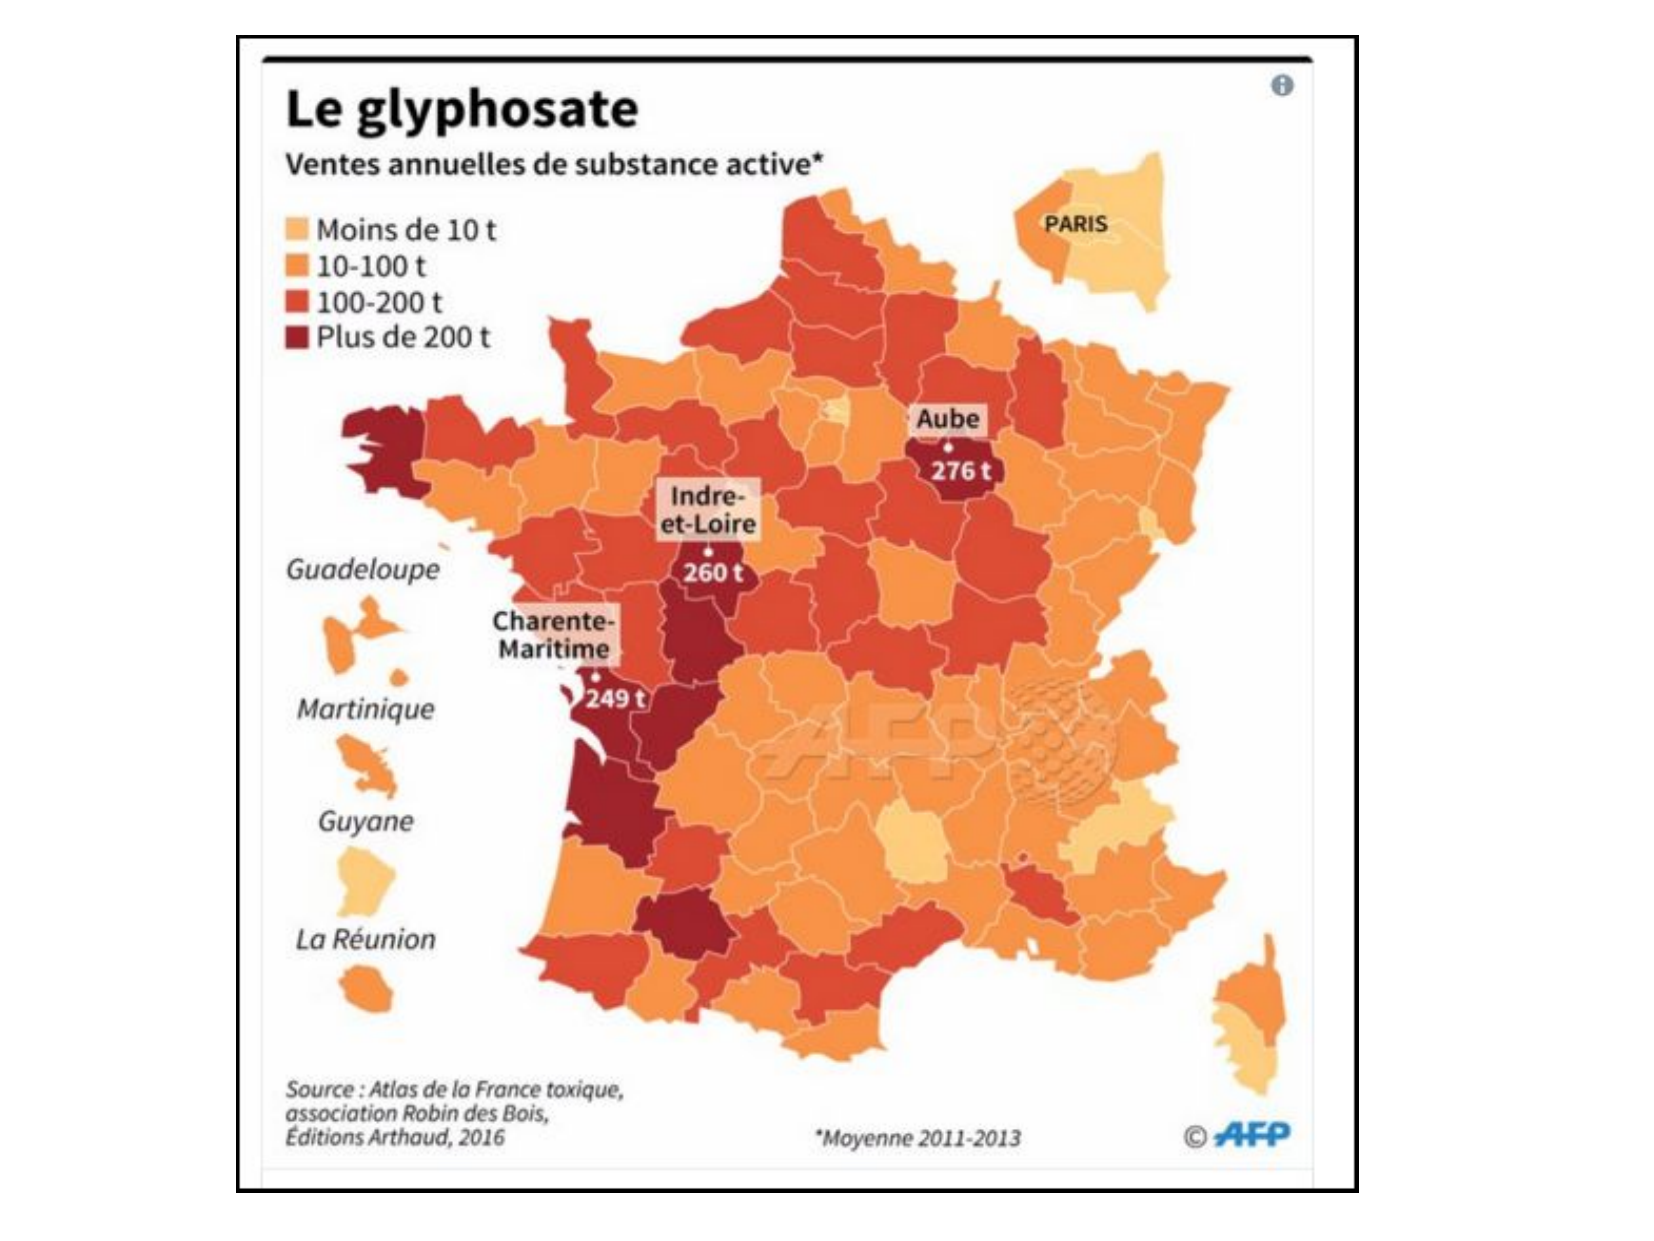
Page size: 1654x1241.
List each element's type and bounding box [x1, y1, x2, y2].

picture [236, 35, 1359, 1193]
